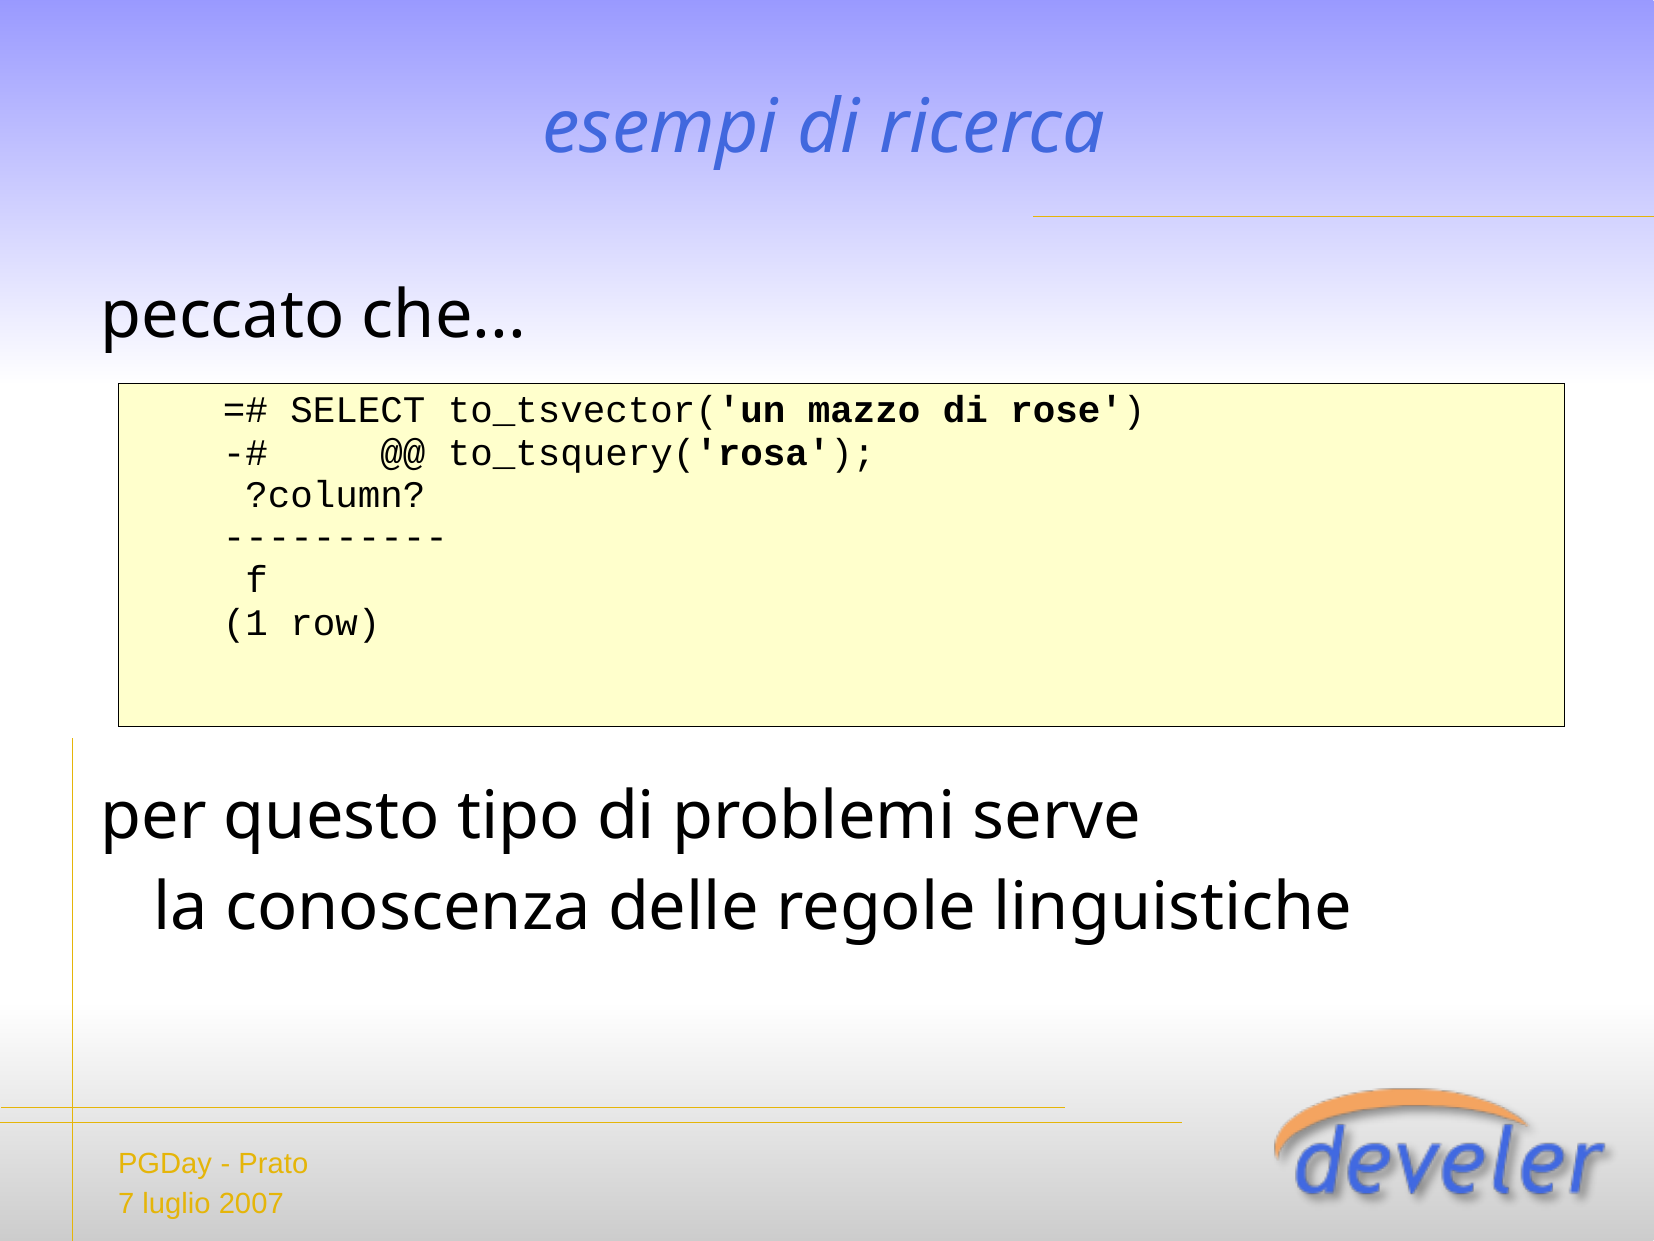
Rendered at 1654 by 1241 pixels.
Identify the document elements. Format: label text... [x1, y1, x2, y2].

list peccato che... [82, 265, 1571, 767]
picture [1269, 1083, 1622, 1211]
title esempi di ricerca [82, 29, 1565, 217]
list per questo tipo di problemi serve la conoscenza delle regole linguistiche [82, 767, 1571, 1078]
